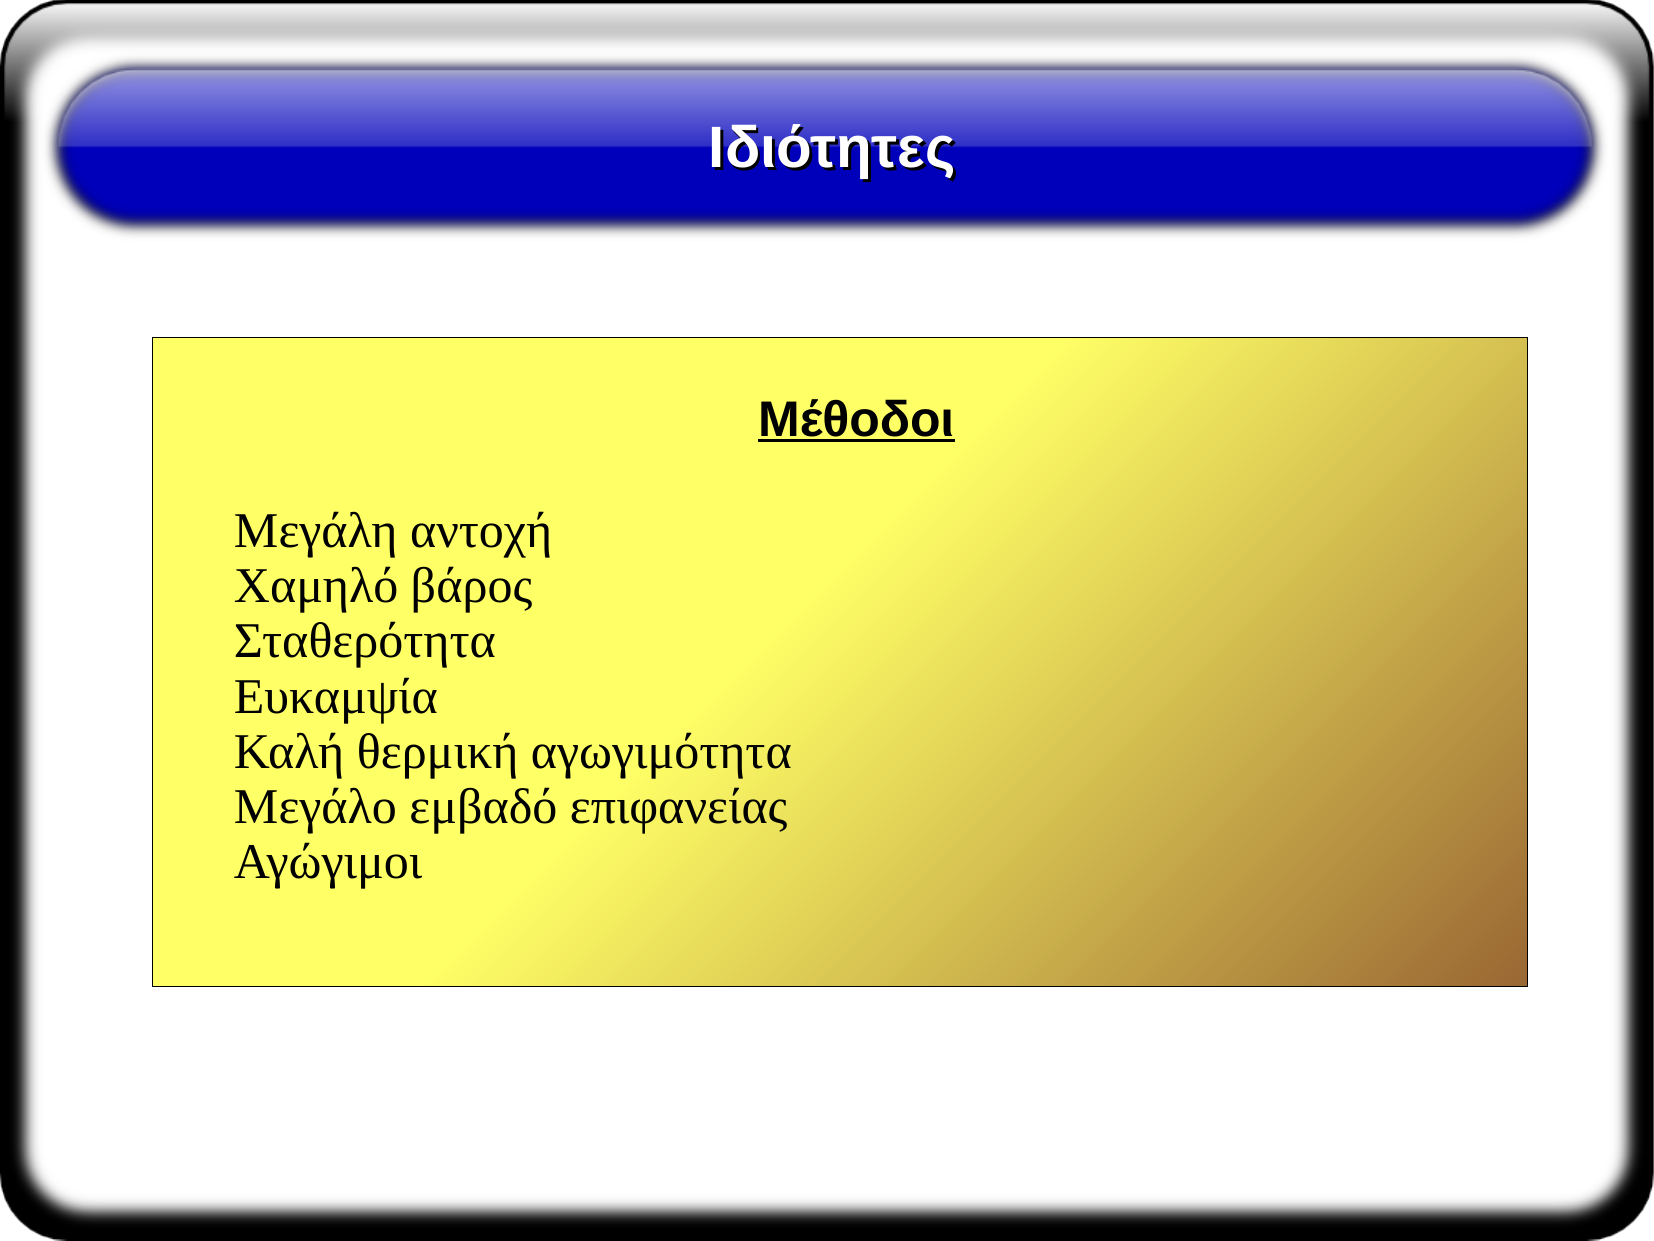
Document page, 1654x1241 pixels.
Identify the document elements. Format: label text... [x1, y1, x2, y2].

text_box Μέθοδοι Μεγάλη αντοχή Χαμηλό βάρος Σταθερότητα Ευκαμψία Καλή θερμική αγωγιμότητα Μεγάλο εμβαδό επιφανείας Αγώγιμοι [206, 383, 1506, 898]
picture [0, 0, 1654, 1241]
title Ιδιότητες [88, 59, 1577, 237]
text_box [152, 337, 1528, 987]
